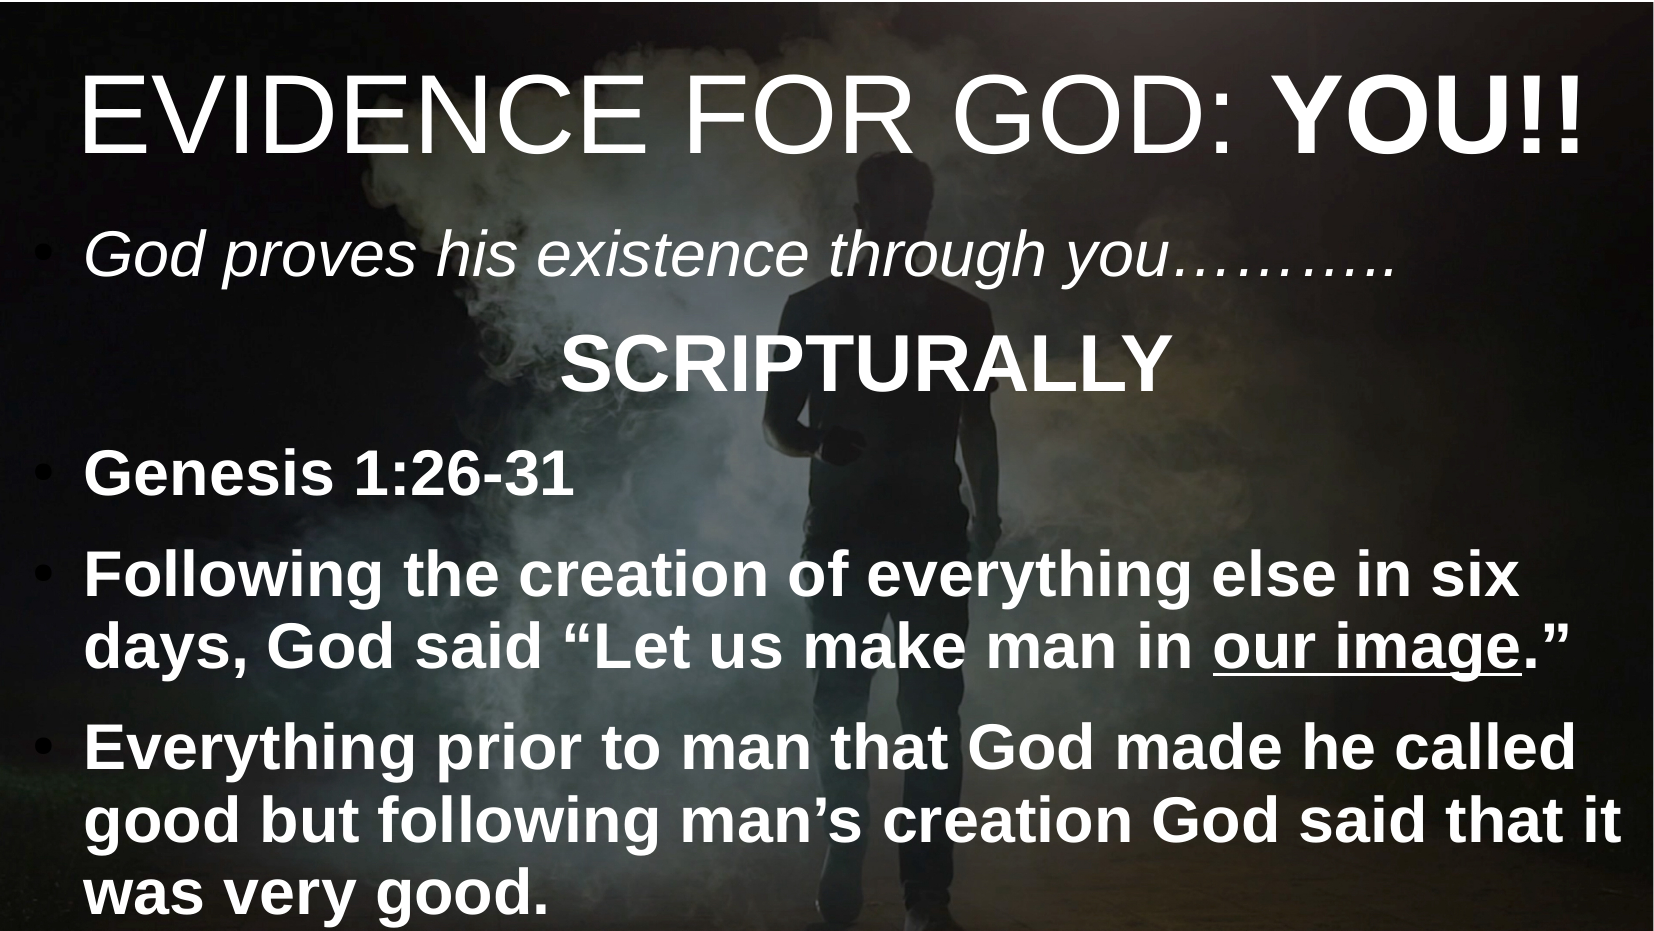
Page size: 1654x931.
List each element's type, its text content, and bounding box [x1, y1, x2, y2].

picture [0, 2, 1654, 931]
list God proves his existence through you……….. SCRIPTURALLY Genesis 1:26-31 Following the creation of everything else in six days, God said “Let us make man in our image.” Everything prior to man that God made he called good but following man’s creation God said that it was very good. [15, 217, 1651, 931]
title EVIDENCE FOR GOD: YOU!! [30, 37, 1636, 193]
